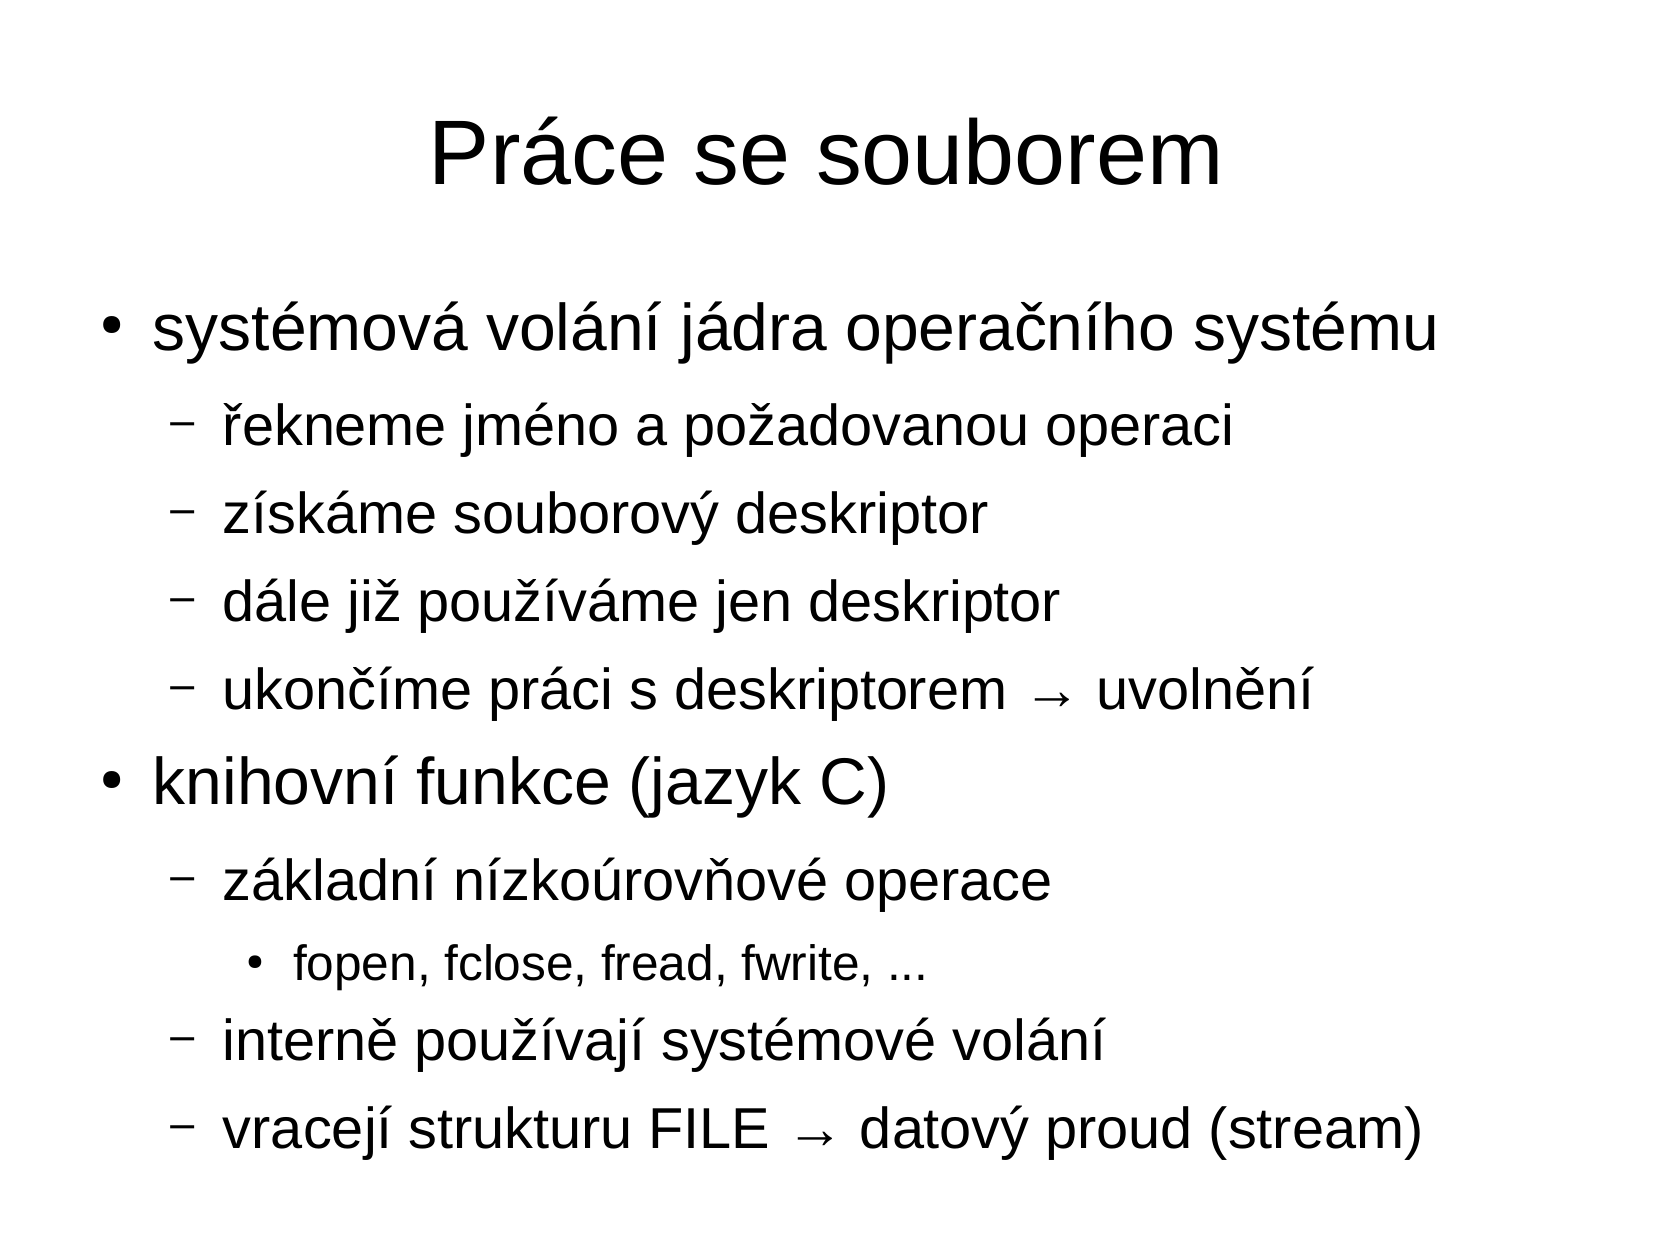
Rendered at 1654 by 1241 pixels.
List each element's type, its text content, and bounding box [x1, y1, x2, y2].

title Práce se souborem [82, 56, 1571, 250]
list systémová volání jádra operačního systému řekneme jméno a požadovanou operaci získáme souborový deskriptor dále již používáme jen deskriptor ukončíme práci s deskriptorem → uvolnění knihovní funkce (jazyk C) základní nízkoúrovňové operace fopen, fclose, fread, fwrite, ... interně používají systémové volání vracejí strukturu FILE → datový proud (stream) [82, 290, 1571, 1168]
